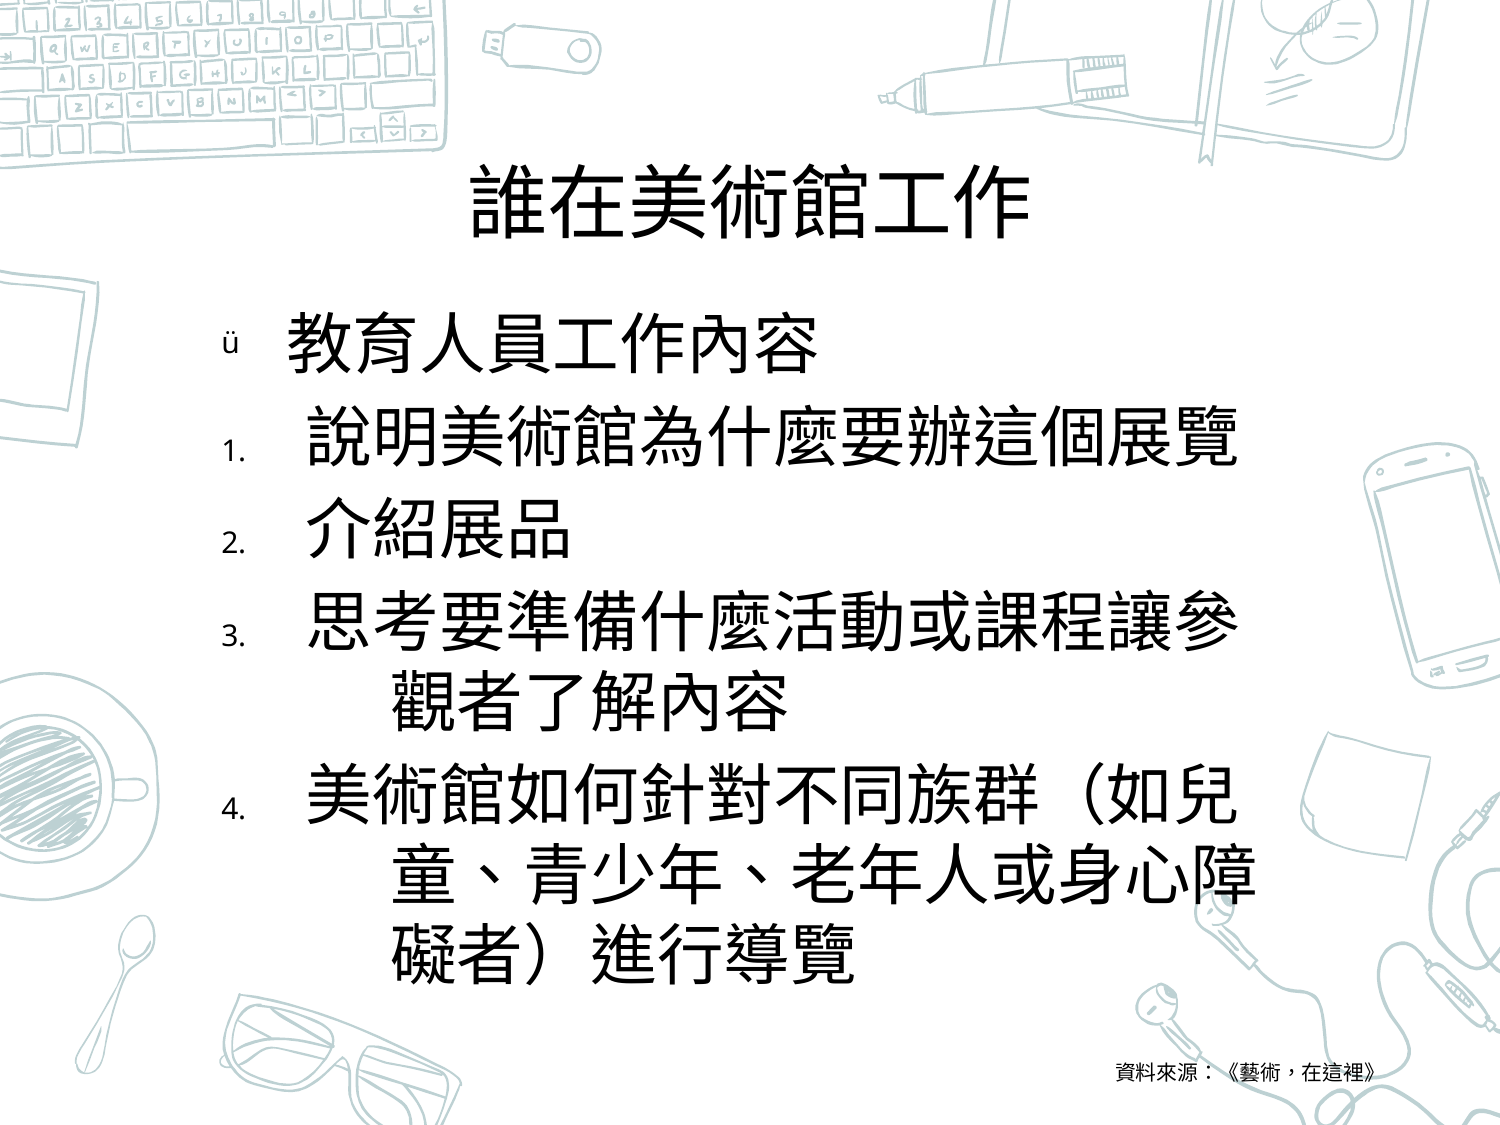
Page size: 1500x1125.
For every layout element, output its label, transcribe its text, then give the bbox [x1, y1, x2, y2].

list 教育人員工作內容 說明美術館為什麼要辦這個展覽 介紹展品 思考要準備什麼活動或課程讓參觀者了解內容 美術館如何針對不同族群（如兒童、青少年、老年人或身心障礙者）進行導覽 [185, 287, 1315, 1053]
title 誰在美術館工作 [185, 136, 1315, 264]
text_box 資料來源：《藝術，在這裡》 [1090, 1052, 1500, 1093]
